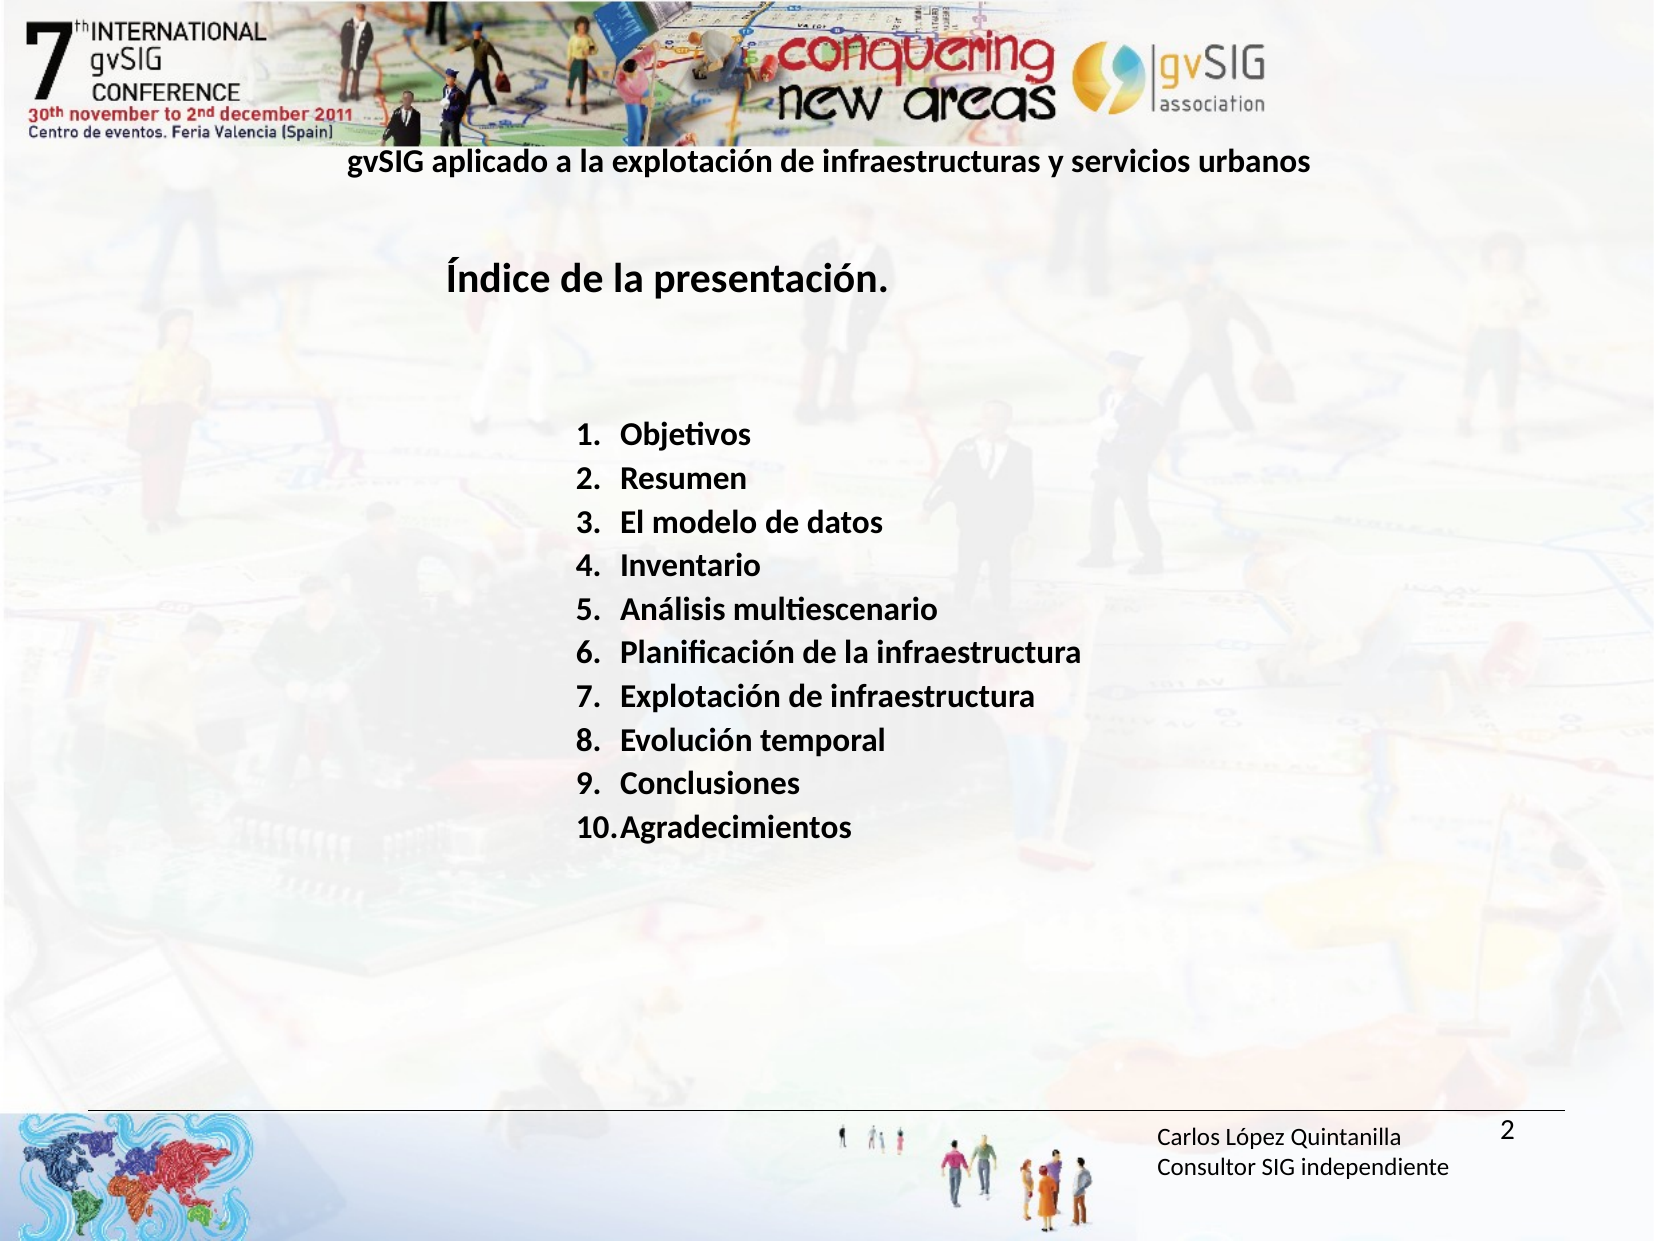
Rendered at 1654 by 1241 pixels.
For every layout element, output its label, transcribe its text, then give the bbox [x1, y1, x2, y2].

text_box Índice de la presentación. [431, 253, 1111, 320]
title Carlos López Quintanilla Consultor SIG independiente [1142, 1112, 1527, 1203]
picture [0, 0, 1654, 1241]
text_box <number> [1485, 1110, 1638, 1161]
title gvSIG aplicado a la explotación de infraestructuras y servicios urbanos [76, 131, 1583, 187]
text_box Objetivos Resumen El modelo de datos Inventario Análisis multiescenario Planificación de la infraestructura Explotación de infraestructura Evolución temporal Conclusiones Agradecimientos [561, 413, 1347, 1025]
